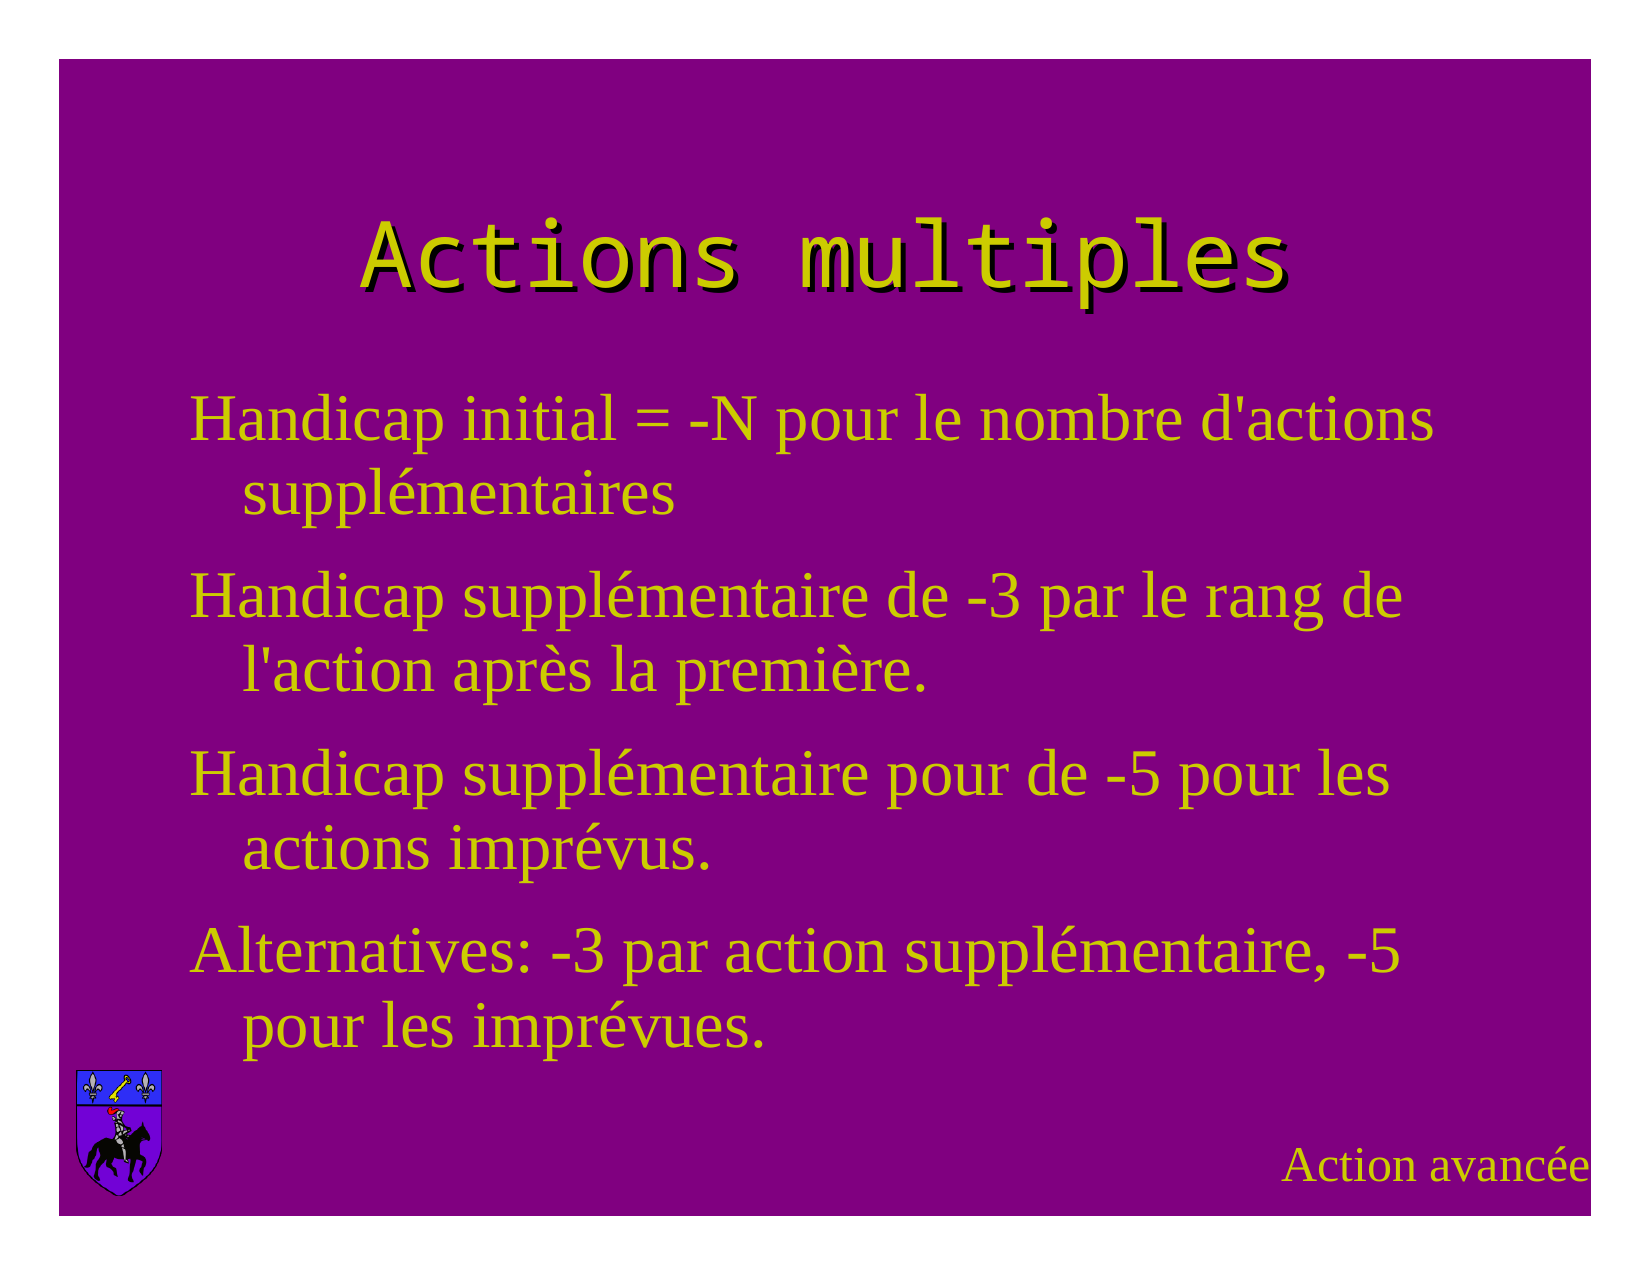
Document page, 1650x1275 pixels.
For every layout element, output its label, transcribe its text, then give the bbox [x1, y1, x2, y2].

text_box Action avancée [1196, 1137, 1592, 1193]
list Handicap initial = -N pour le nombre d'actions supplémentaires Handicap supplémentaire de -3 par le rang de l'action après la première. Handicap supplémentaire pour de -5 pour les actions imprévus. Alternatives: -3 par action supplémentaire, -5 pour les imprévues. [171, 380, 1480, 1110]
title Actions multiples [171, 155, 1480, 349]
picture [76, 1070, 162, 1196]
